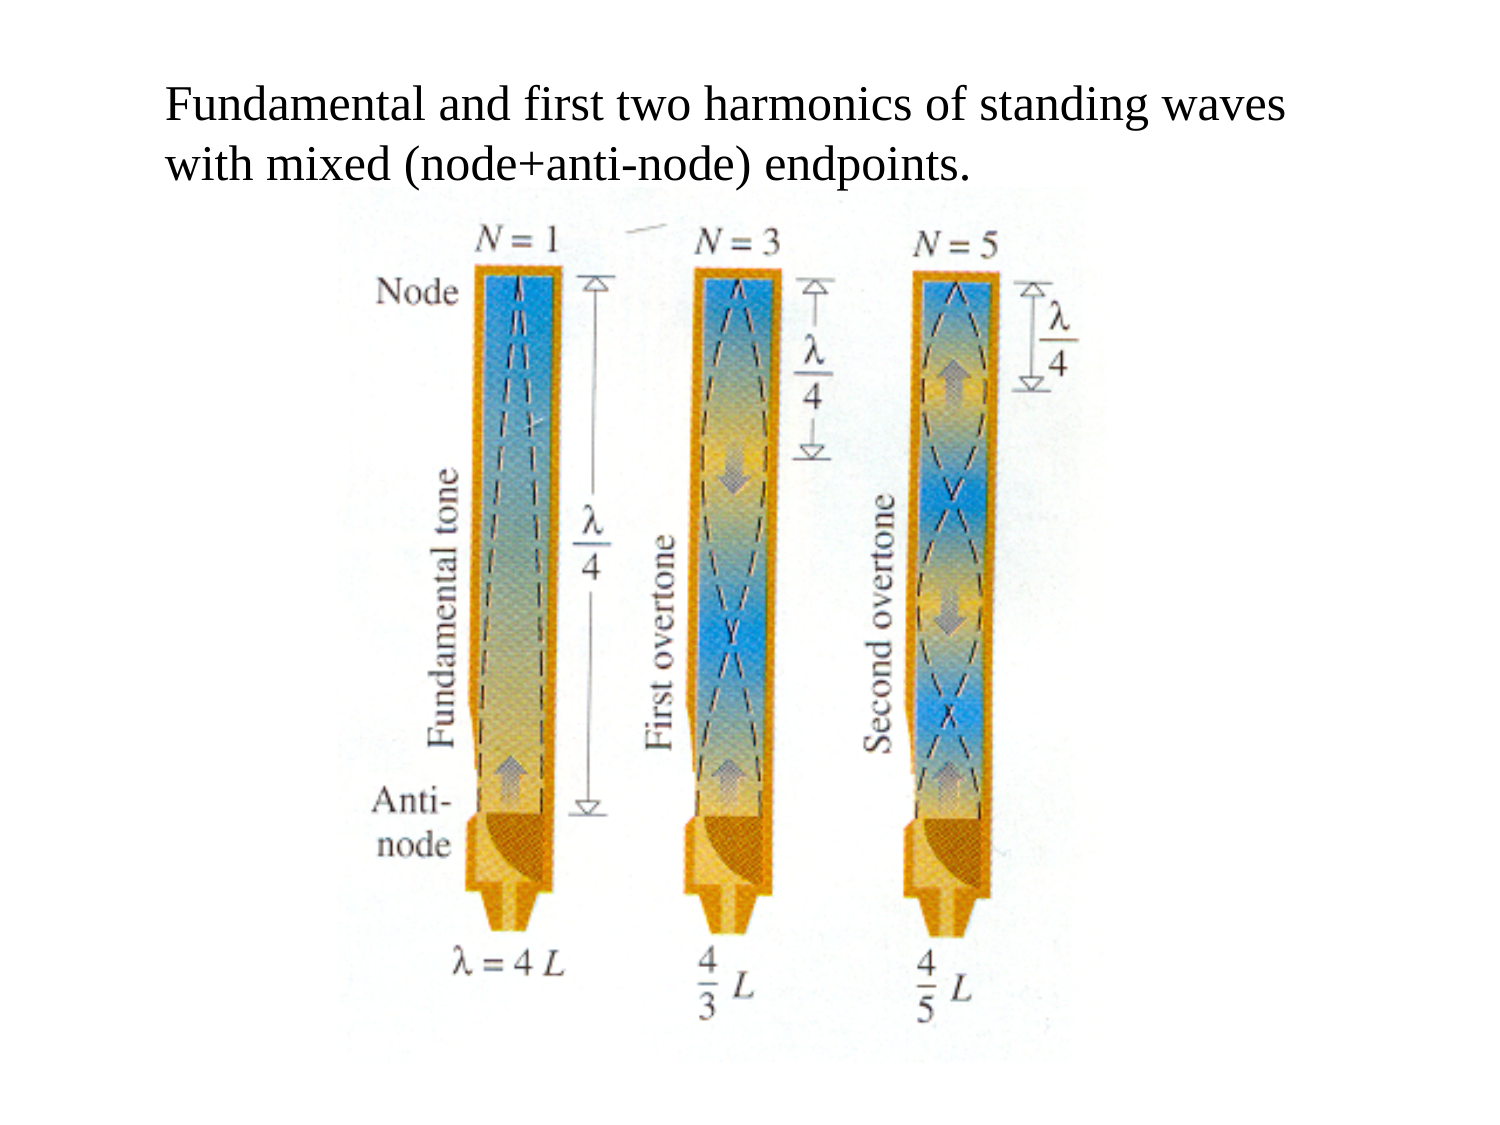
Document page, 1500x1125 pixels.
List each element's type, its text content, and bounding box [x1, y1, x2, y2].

picture [337, 198, 1108, 1063]
text_box Fundamental and first two harmonics of standing waves with mixed (node+anti-node) endpoints. [150, 62, 1363, 198]
